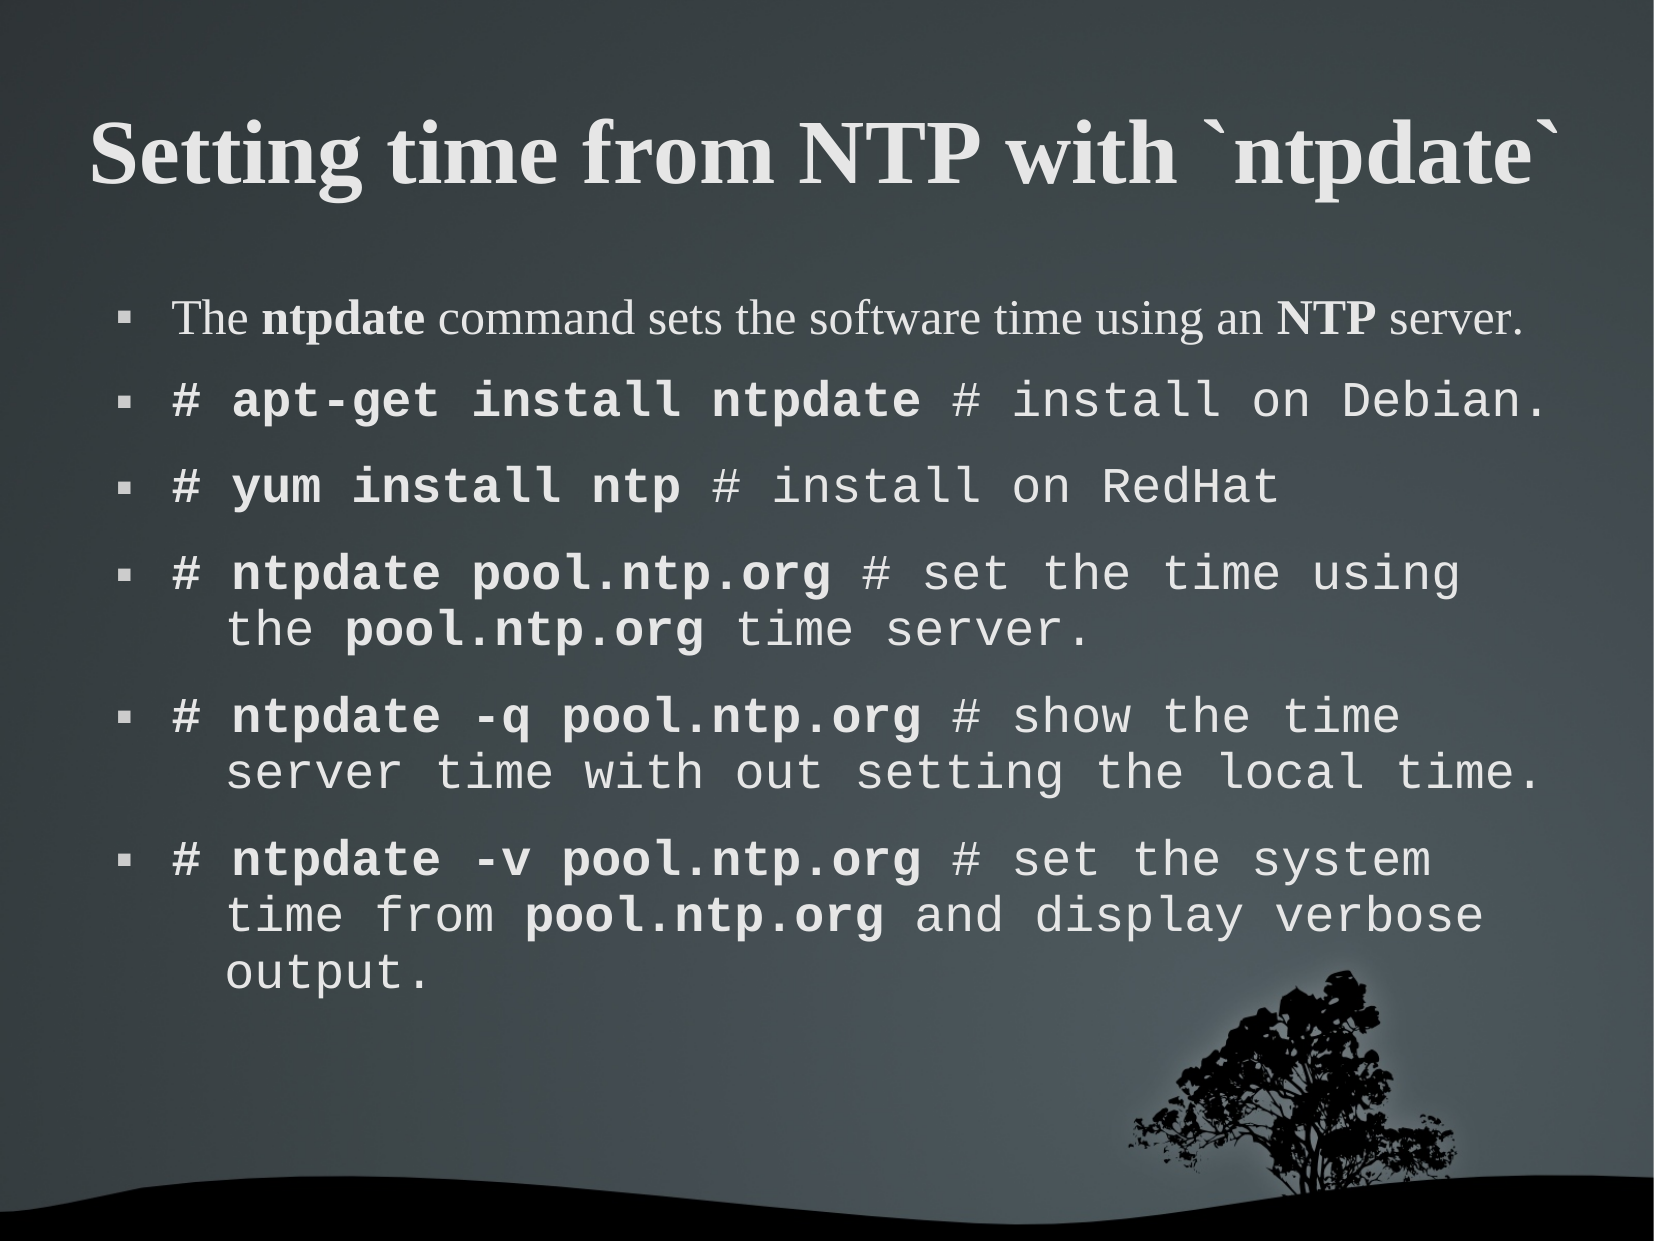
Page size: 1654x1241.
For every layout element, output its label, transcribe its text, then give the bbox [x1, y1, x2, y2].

title Setting time from NTP with `ntpdate` [82, 33, 1571, 273]
picture [0, 0, 1654, 1241]
list The ntpdate command sets the software time using an NTP server. # apt-get install ntpdate # install on Debian. # yum install ntp # install on RedHat # ntpdate pool.ntp.org # set the time using the pool.ntp.org time server. # ntpdate -q pool.ntp.org # show the time server time with out setting the local time. # ntpdate -v pool.ntp.org # set the system time from pool.ntp.org and display verbose output. [82, 290, 1571, 1146]
